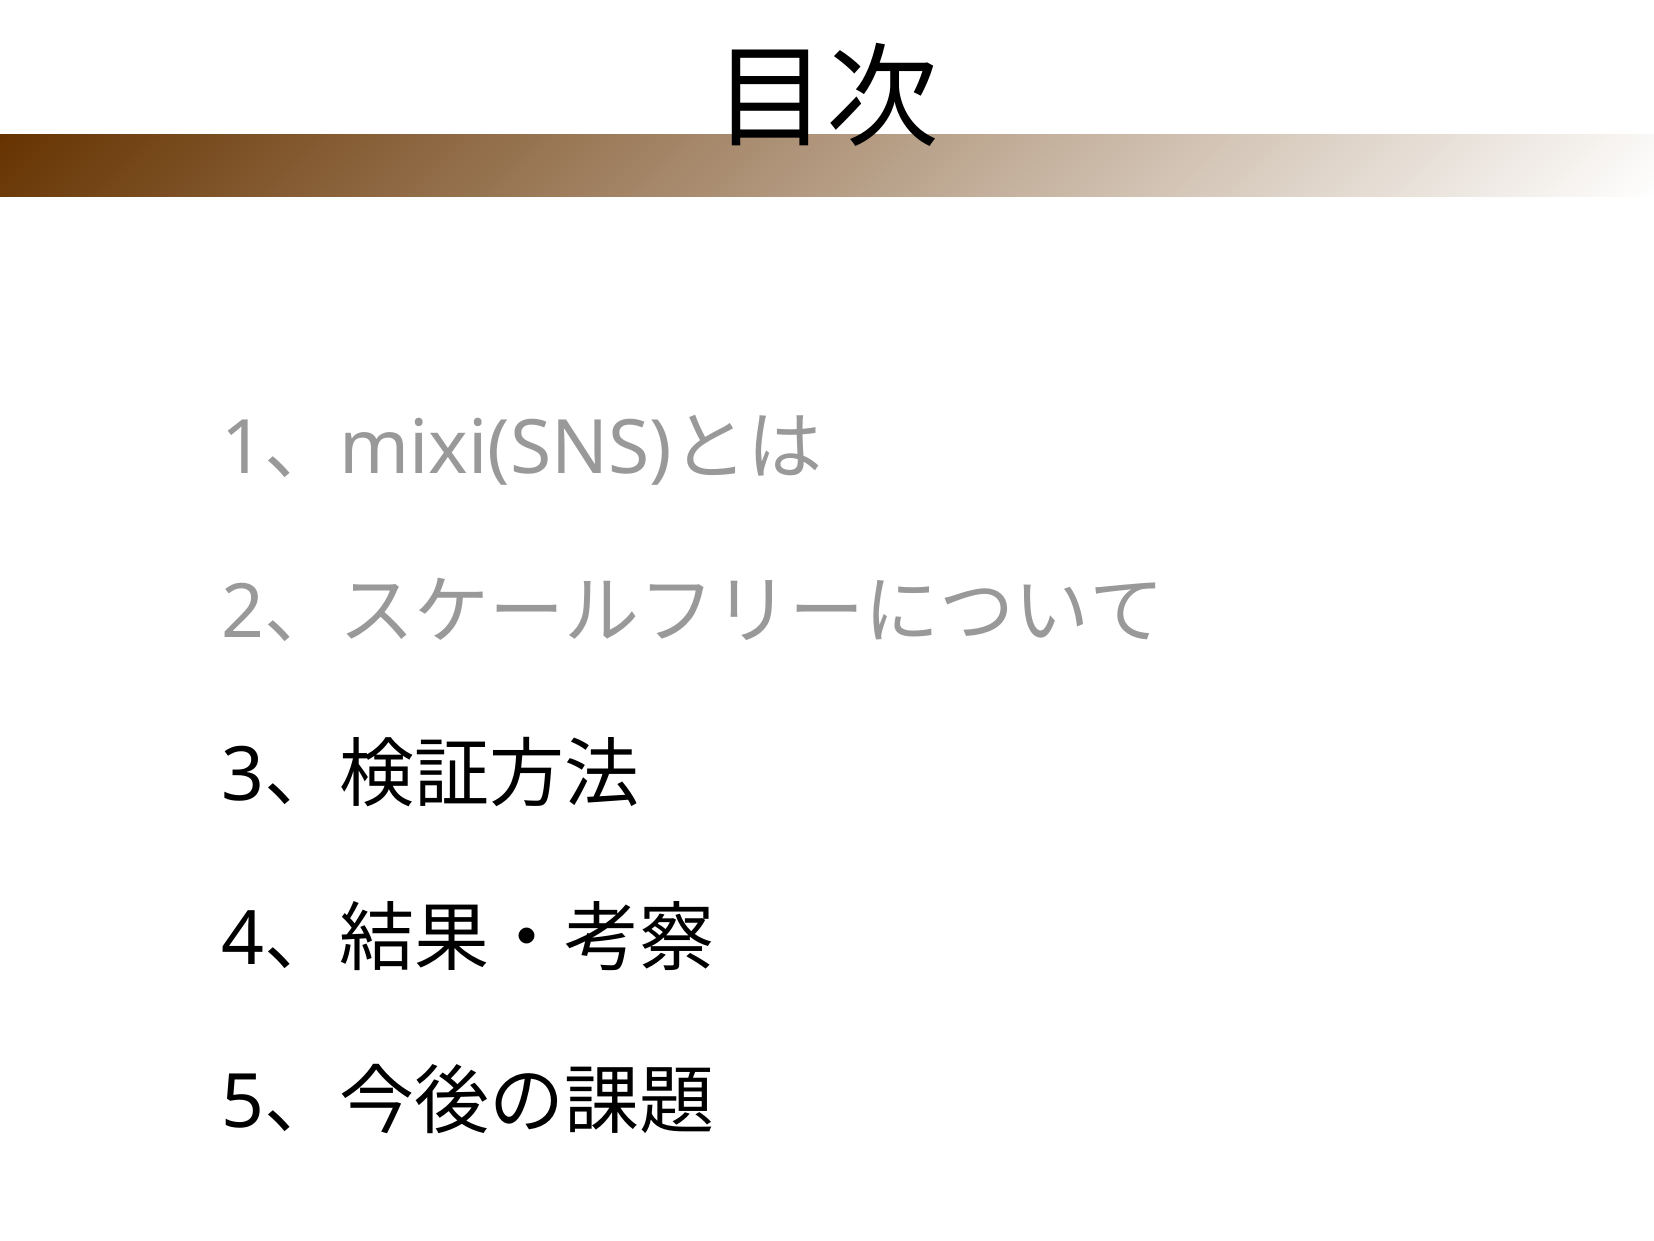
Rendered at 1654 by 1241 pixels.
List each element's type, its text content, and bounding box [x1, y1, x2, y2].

text_box 目次 [88, 0, 1565, 148]
text_box 1、mixi(SNS)とは 2、スケールフリーについて 3、検証方法 4、結果・考察 5、今後の課題 [206, 324, 1447, 906]
text_box [0, 134, 1654, 197]
